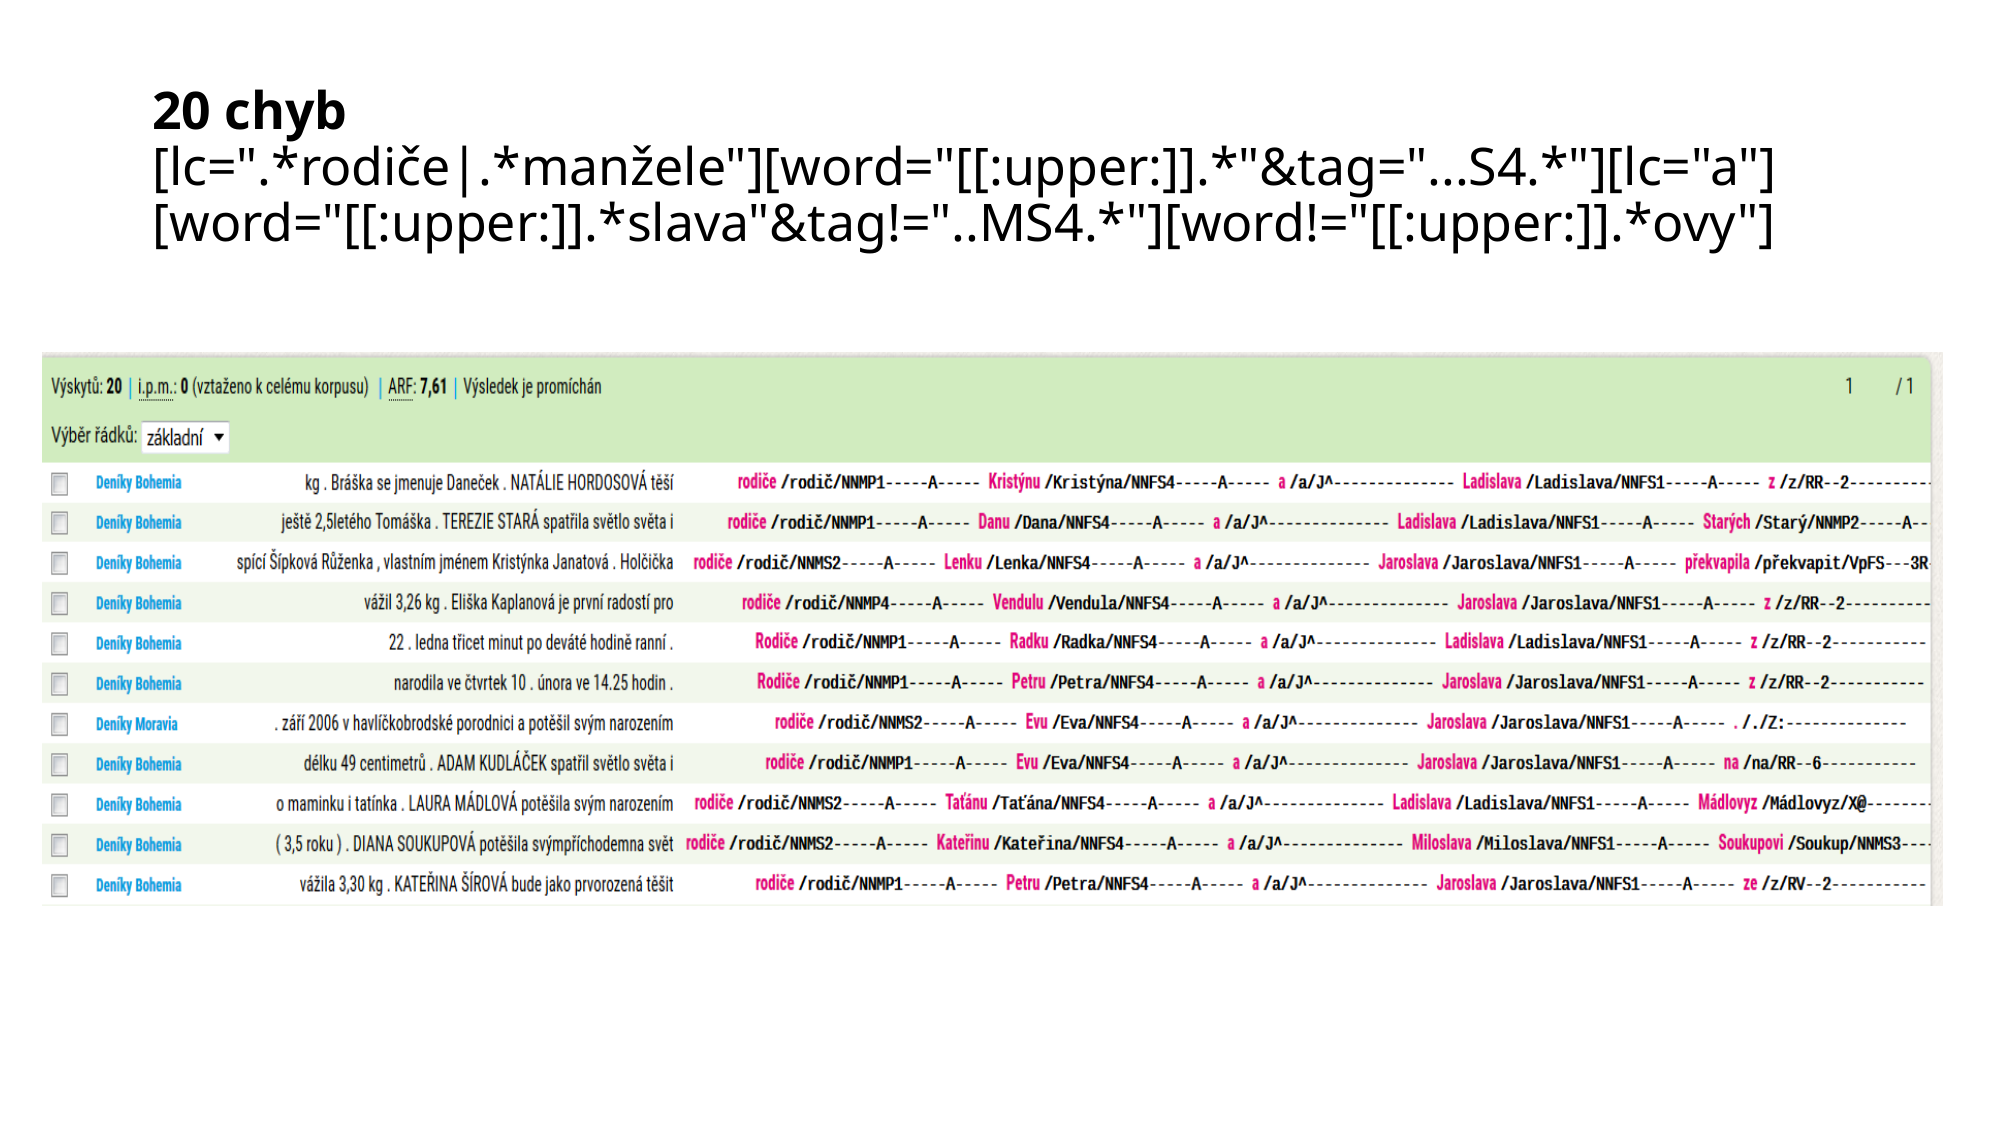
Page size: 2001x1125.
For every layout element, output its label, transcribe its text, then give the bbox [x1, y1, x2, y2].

picture [42, 353, 1943, 907]
title 20 chyb [lc=".*rodiče|.*manžele"][word="[[:upper:]].*"&tag="...S4.*"][lc="a"][word="[[:upper:]].*slava"&tag!="..MS4.*"][word!="[[:upper:]].*ovy"] [137, 59, 1863, 278]
